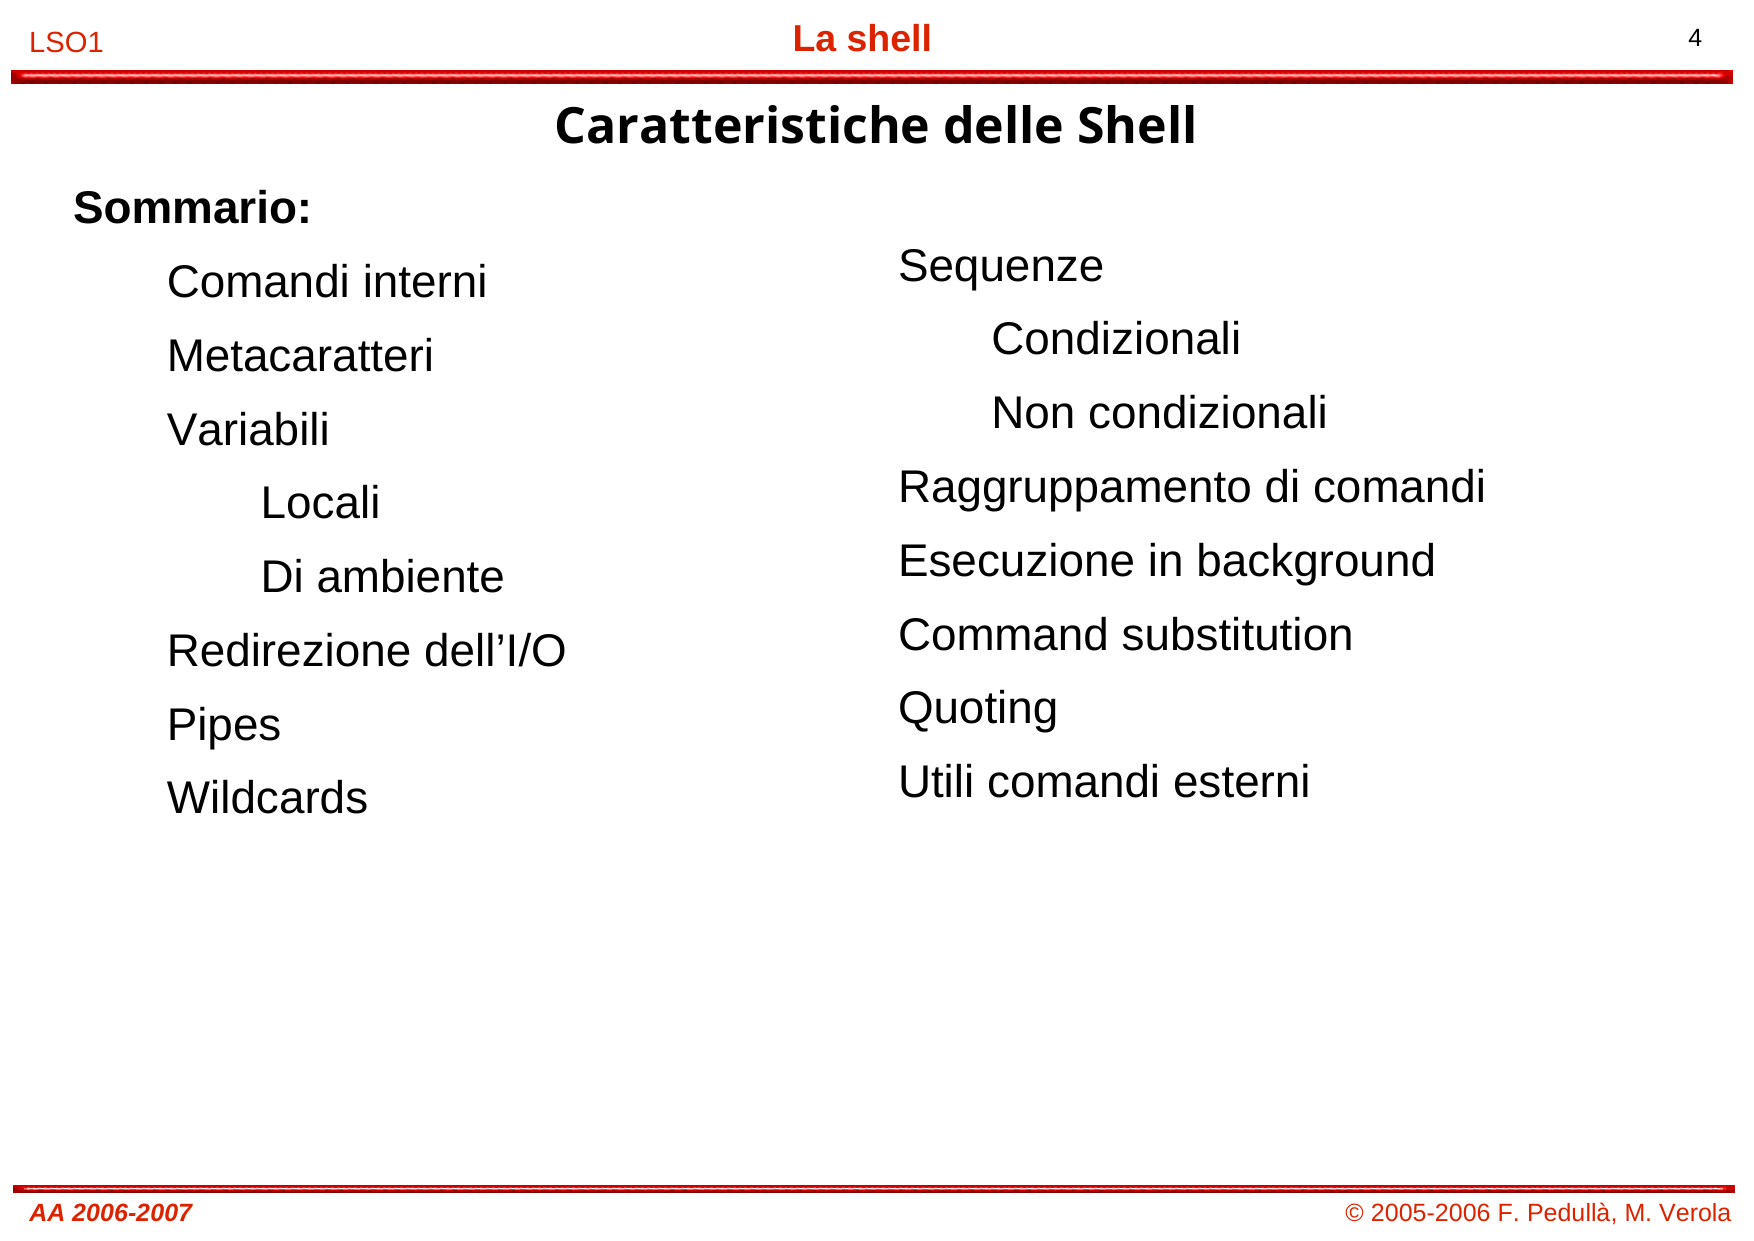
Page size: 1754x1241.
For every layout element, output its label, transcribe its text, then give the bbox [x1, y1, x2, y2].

title Caratteristiche delle Shell [503, 78, 1250, 174]
list Sommario: Comandi interni Metacaratteri Variabili Locali Di ambiente Redirezione dell’I/O Pipes Wildcards [58, 171, 791, 890]
text_box Sequenze Condizionali Non condizionali Raggruppamento di comandi Esecuzione in background Command substitution Quoting Utili comandi esterni [803, 239, 1681, 854]
picture [13, 1185, 1735, 1193]
picture [11, 70, 1733, 84]
